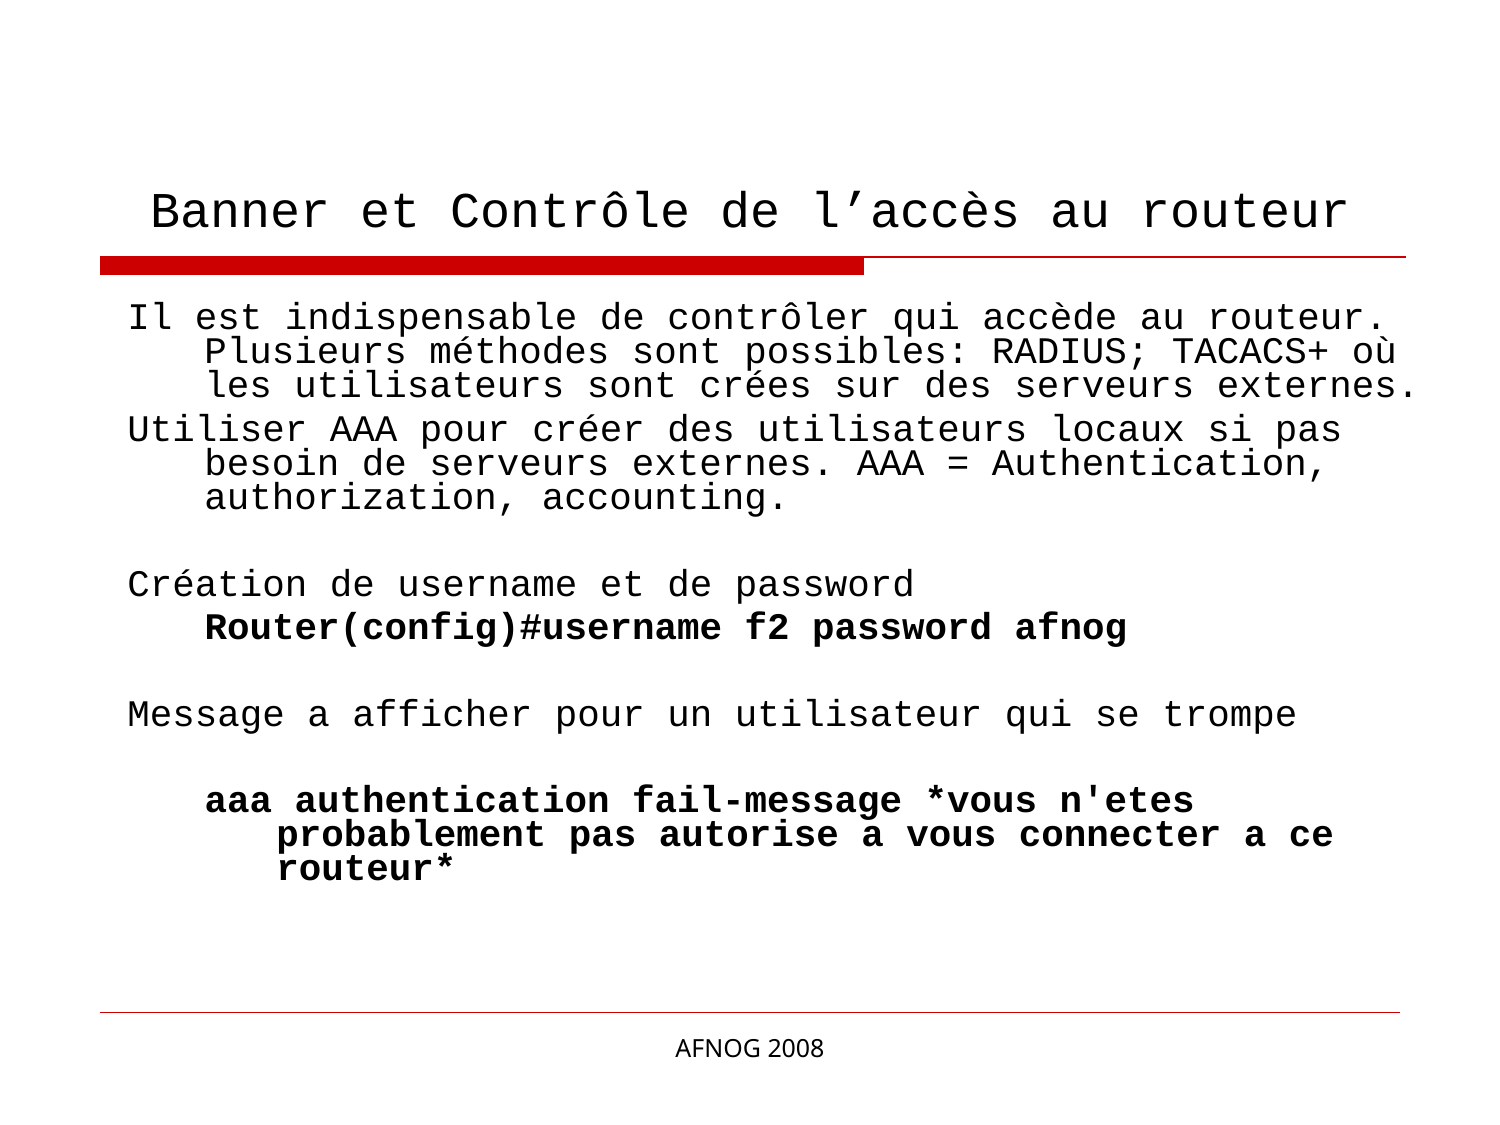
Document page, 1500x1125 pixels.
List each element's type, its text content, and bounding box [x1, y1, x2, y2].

list Il est indispensable de contrôler qui accède au routeur. Plusieurs méthodes sont possibles: RADIUS; TACACS+ où les utilisateurs sont crées sur des serveurs externes. Utiliser AAA pour créer des utilisateurs locaux si pas besoin de serveurs externes. AAA = Authentication, authorization, accounting. Création de username et de password Router(config)#username f2 password afnog Message a afficher pour un utilisateur qui se trompe aaa authentication fail-message *vous n'etes probablement pas autorise a vous connecter a ce routeur* [112, 262, 1459, 1006]
title Banner et Contrôle de l’accès au routeur [94, 49, 1407, 250]
text_box AFNOG 2008 [512, 1024, 988, 1103]
